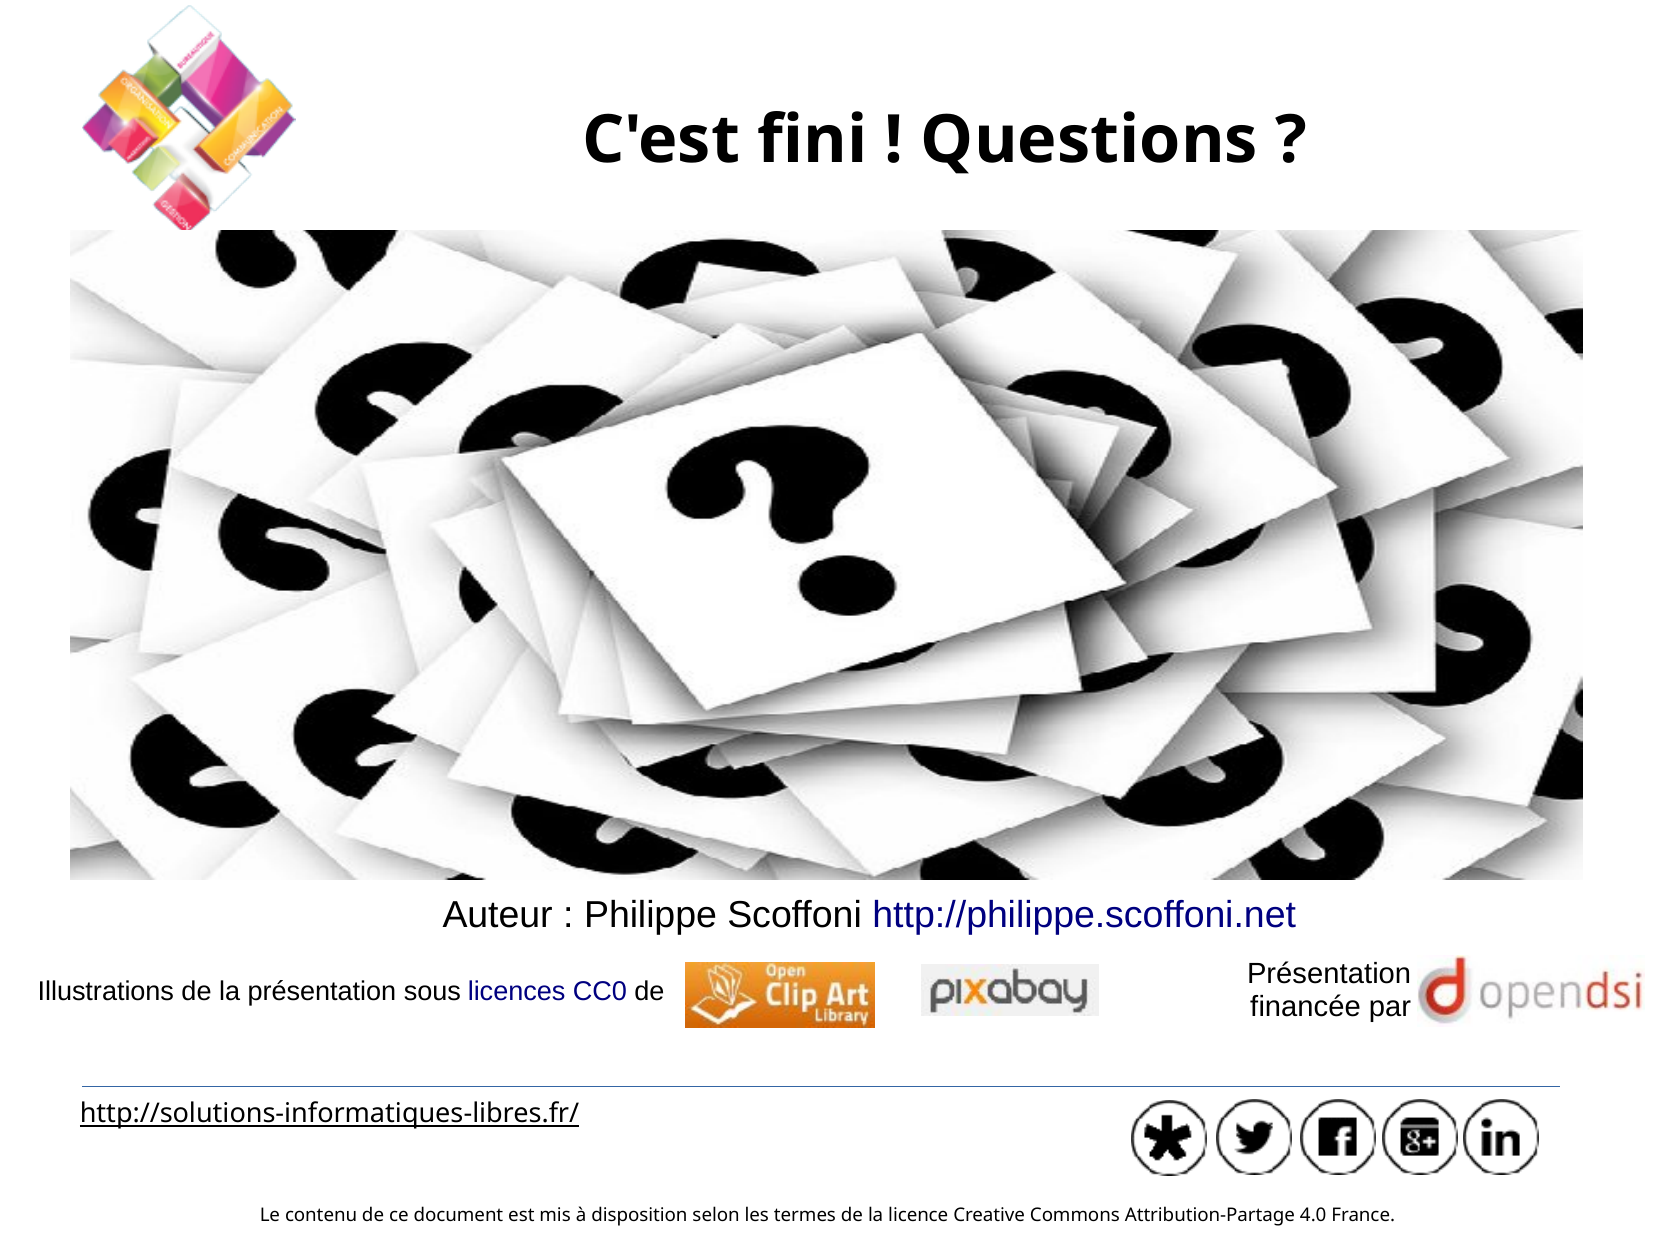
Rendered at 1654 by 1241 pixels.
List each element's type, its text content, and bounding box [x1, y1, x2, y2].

title C'est fini ! Questions ? [318, 49, 1571, 225]
picture [921, 964, 1099, 1016]
picture [1417, 955, 1645, 1027]
text_box Illustrations de la présentation sous licences CC0 de [11, 968, 680, 1014]
picture [685, 962, 875, 1028]
picture [1463, 1099, 1539, 1175]
text_box Présentation financée par [1142, 949, 1427, 1030]
picture [1300, 1099, 1376, 1175]
text_box Auteur : Philippe Scoffoni http://philippe.scoffoni.net [200, 885, 1560, 943]
picture [1131, 1100, 1207, 1176]
picture [1382, 1099, 1458, 1175]
picture [70, 5, 1583, 880]
picture [1216, 1099, 1292, 1175]
